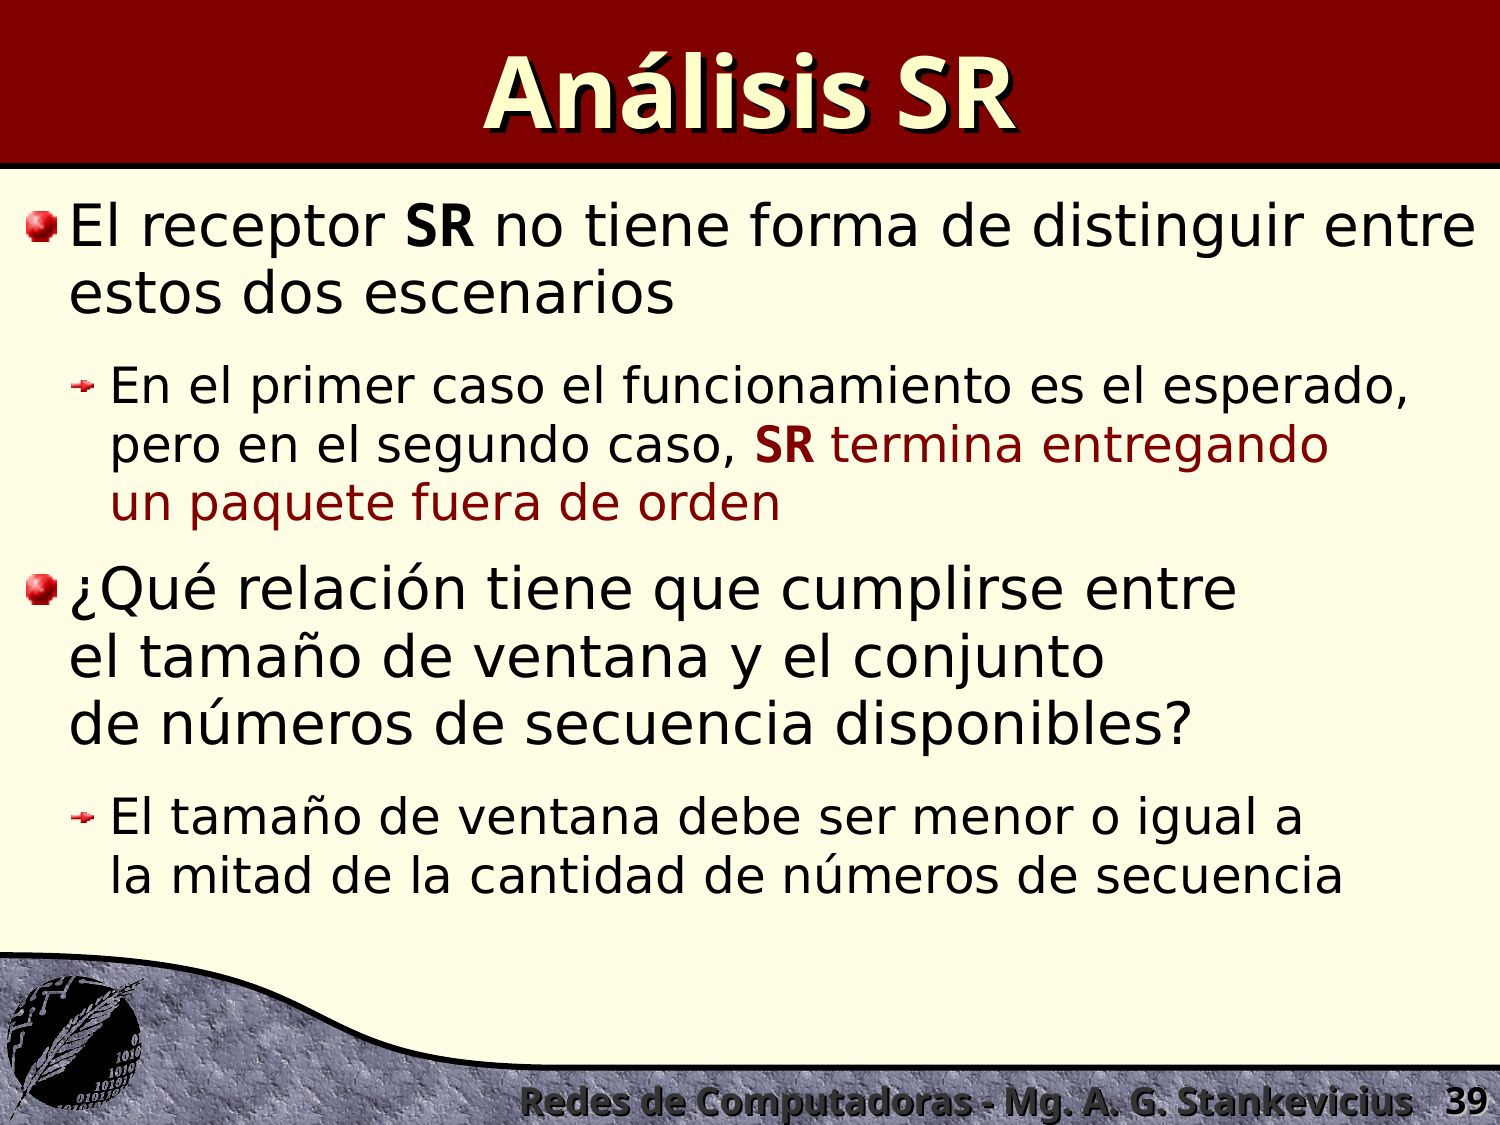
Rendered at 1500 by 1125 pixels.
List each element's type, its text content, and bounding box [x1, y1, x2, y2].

picture [790, 1100, 795, 1110]
list El receptor SR no tiene forma de distinguir entre estos dos escenarios En el primer caso el funcionamiento es el esperado, pero en el segundo caso, SR termina entregando un paquete fuera de orden ¿Qué relación tiene que cumplirse entre el tamaño de ventana y el conjunto de números de secuencia disponibles? El tamaño de ventana debe ser menor o igual a la mitad de la cantidad de números de secuencia [11, 192, 1486, 921]
picture [0, 959, 1500, 1125]
picture [1047, 1100, 1054, 1110]
title Análisis SR [15, 5, 1485, 160]
